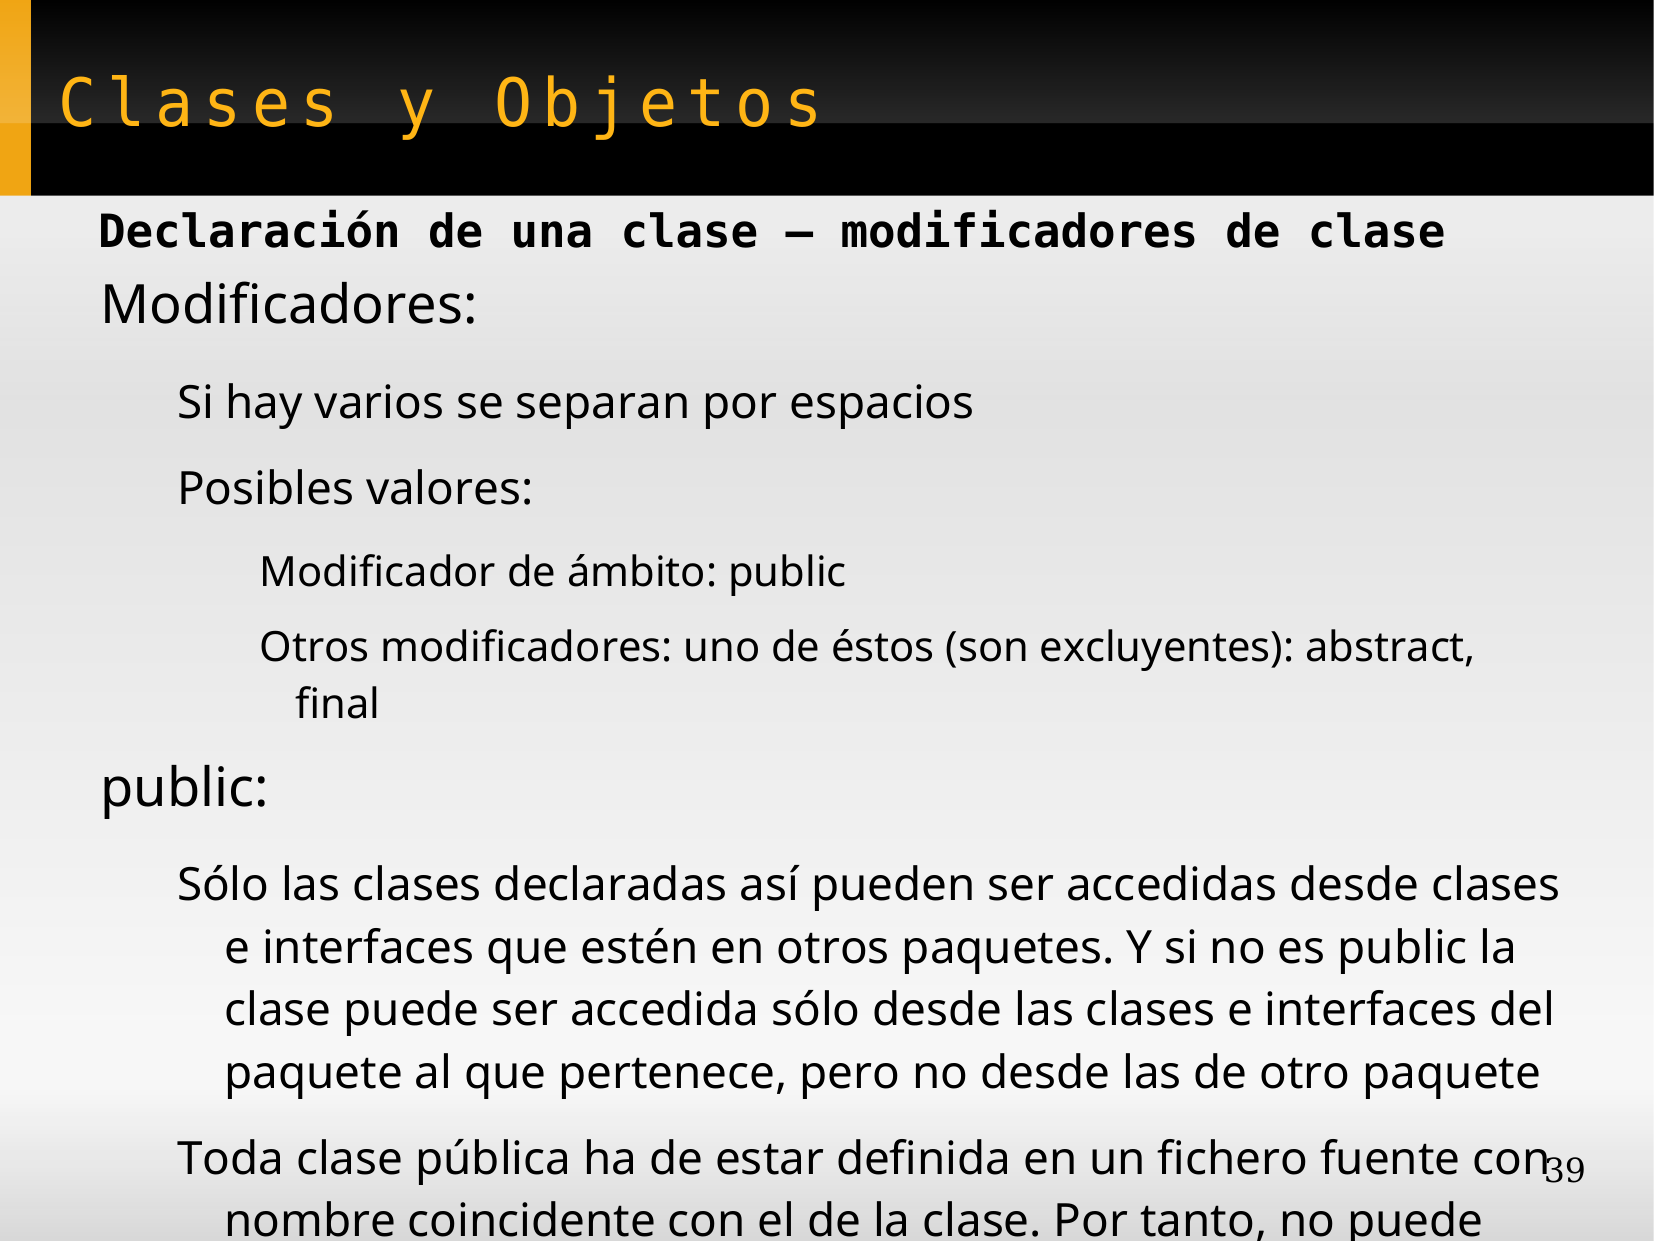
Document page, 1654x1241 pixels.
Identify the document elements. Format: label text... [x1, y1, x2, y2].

text_box Declaración de una clase – modificadores de clase [83, 197, 1461, 266]
picture [1355, 1214, 1368, 1233]
list Modificadores: Si hay varios se separan por espacios Posibles valores: Modificador de ámbito: public Otros modificadores: uno de éstos (son excluyentes): abstract, final public: Sólo las clases declaradas así pueden ser accedidas desde clases e interfaces que estén en otros paquetes. Y si no es public la clase puede ser accedida sólo desde las clases e interfaces del paquete al que pertenece, pero no desde las de otro paquete Toda clase pública ha de estar definida en un fichero fuente con nombre coincidente con el de la clase. Por tanto, no puede haber otras clases públicas o interfaces públicas en un fichero fuente. [82, 265, 1571, 1160]
picture [0, 0, 1654, 1241]
title Clases y Objetos [59, 29, 1595, 178]
